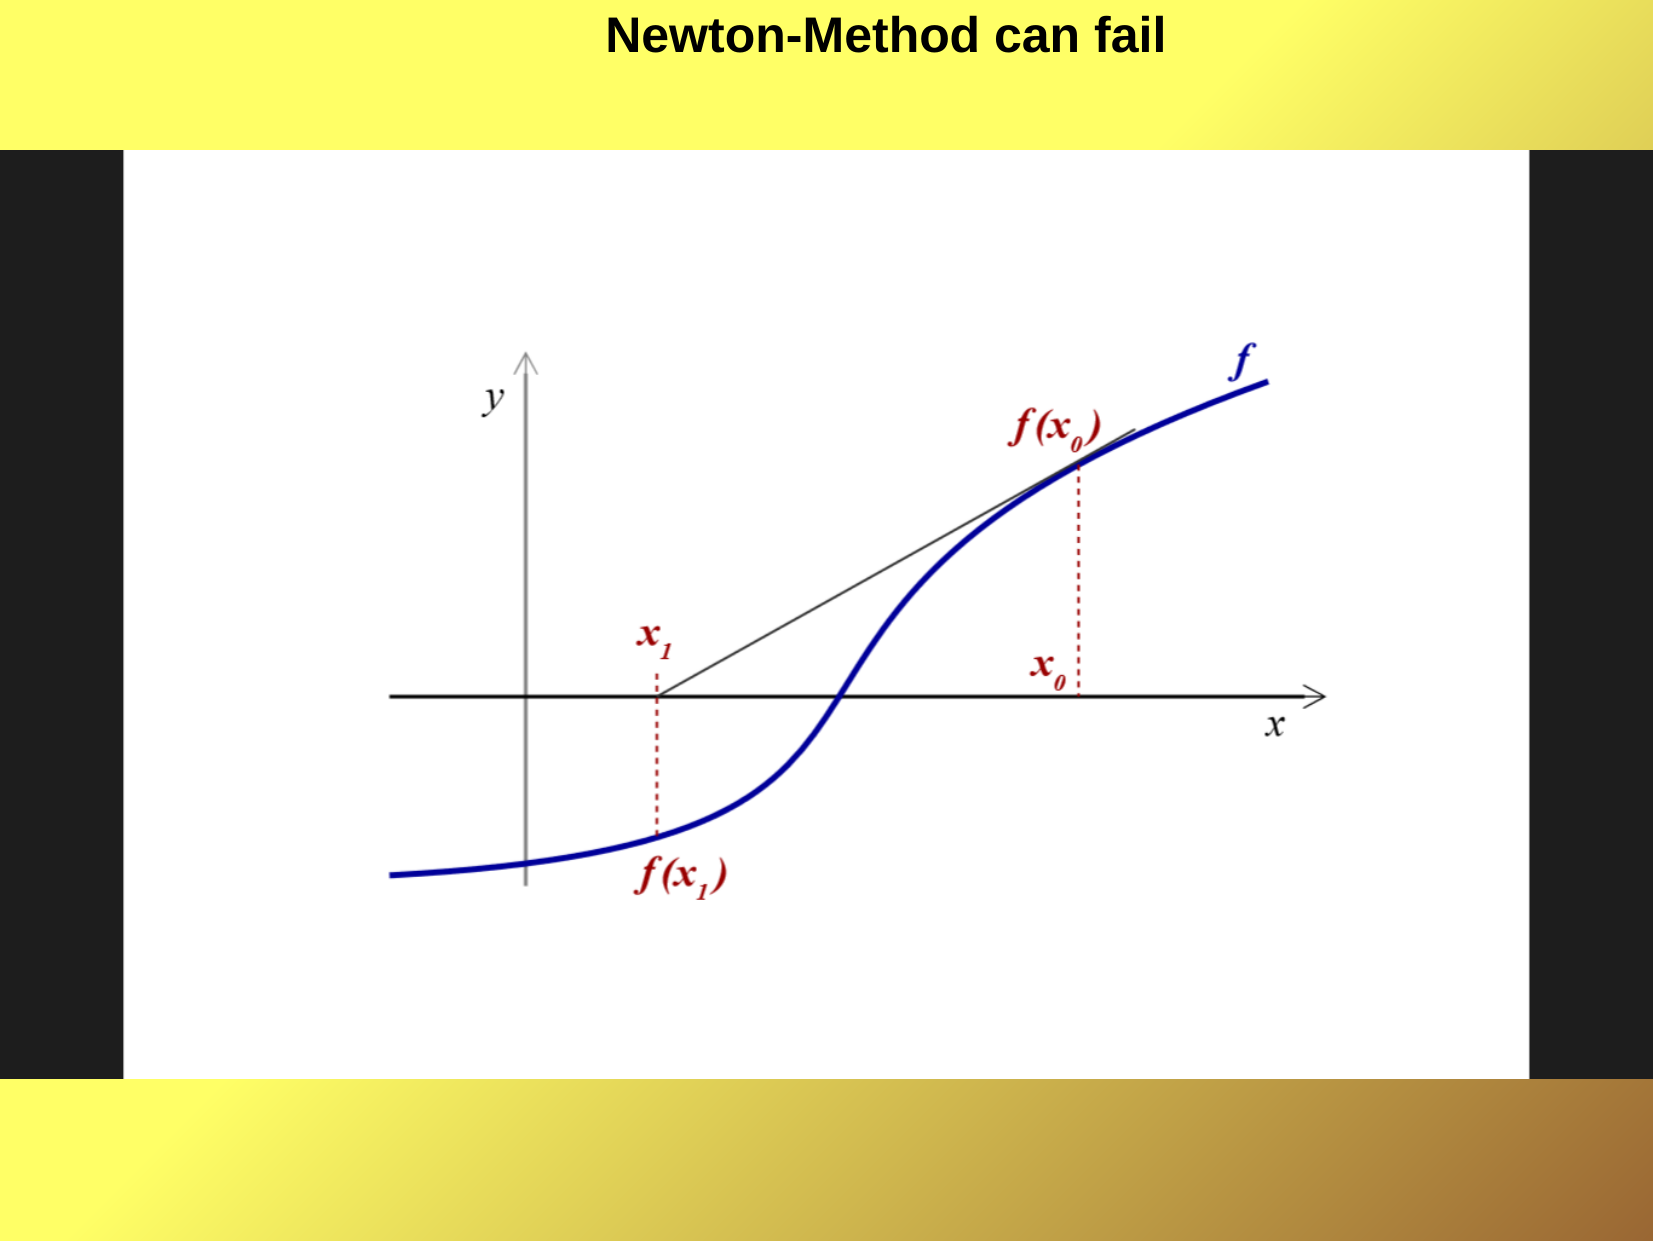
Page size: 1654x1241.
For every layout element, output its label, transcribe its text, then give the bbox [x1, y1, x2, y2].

picture [0, 150, 1653, 1079]
text_box Newton-Method can fail [590, 0, 1565, 72]
